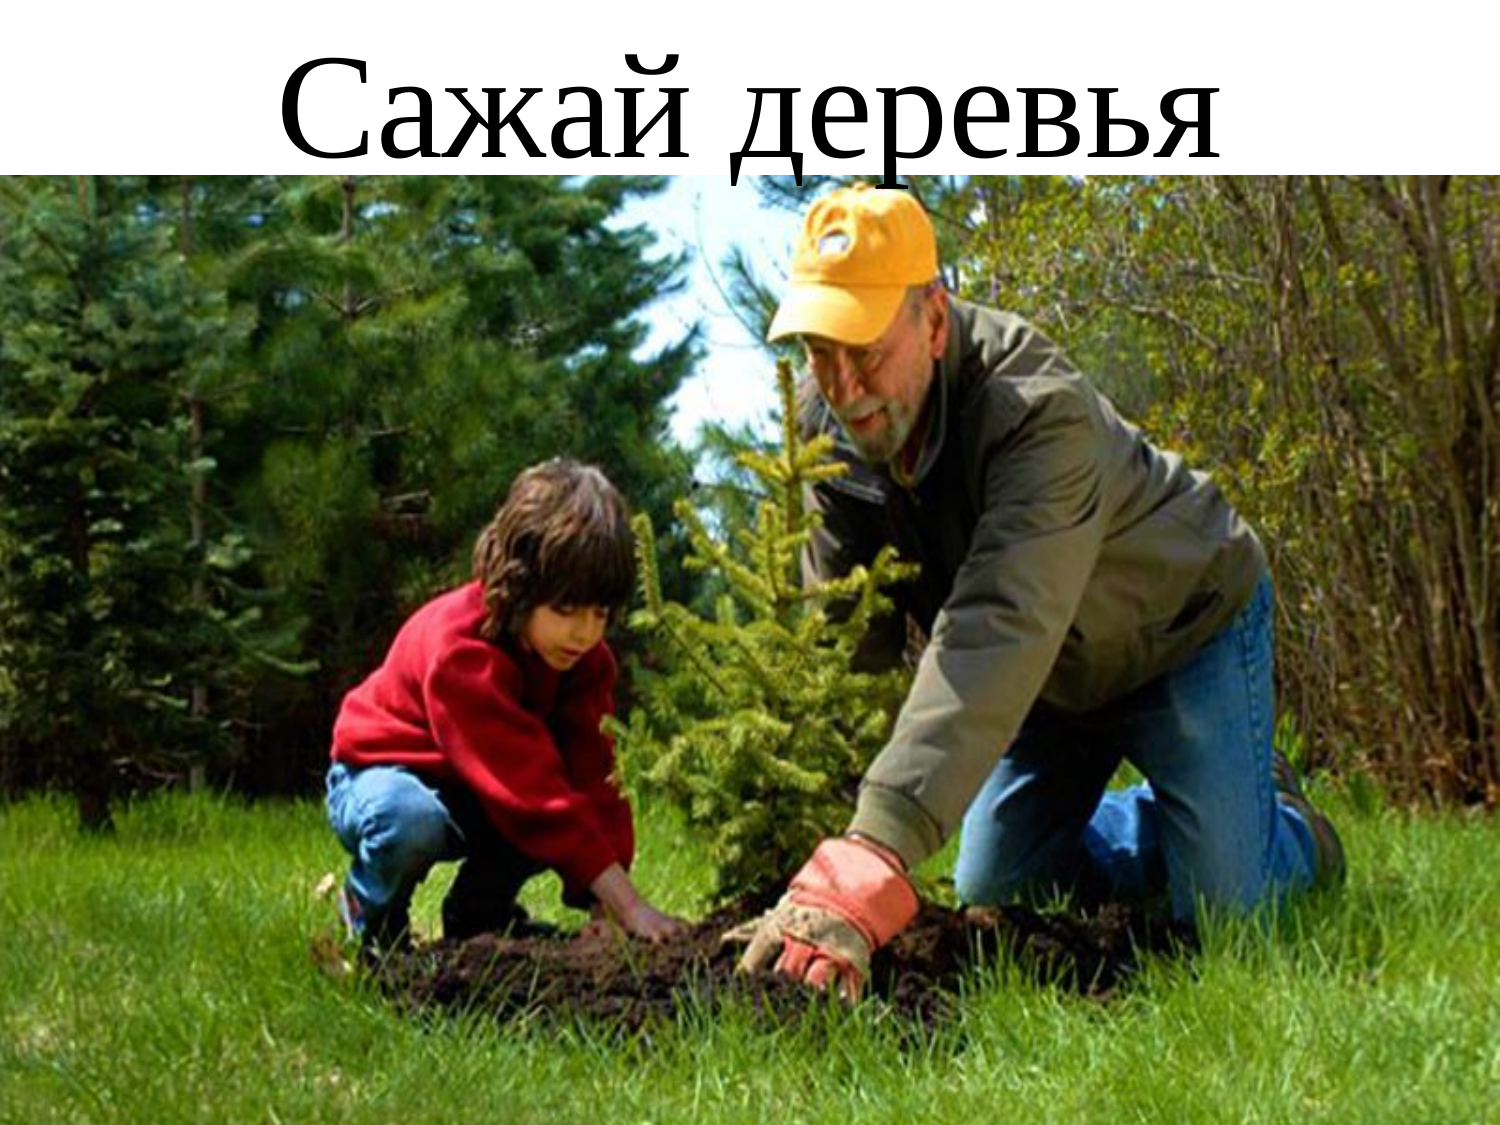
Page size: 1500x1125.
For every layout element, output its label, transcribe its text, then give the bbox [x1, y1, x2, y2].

text_box Сажай деревья [0, 0, 1500, 195]
picture [0, 195, 1500, 1125]
